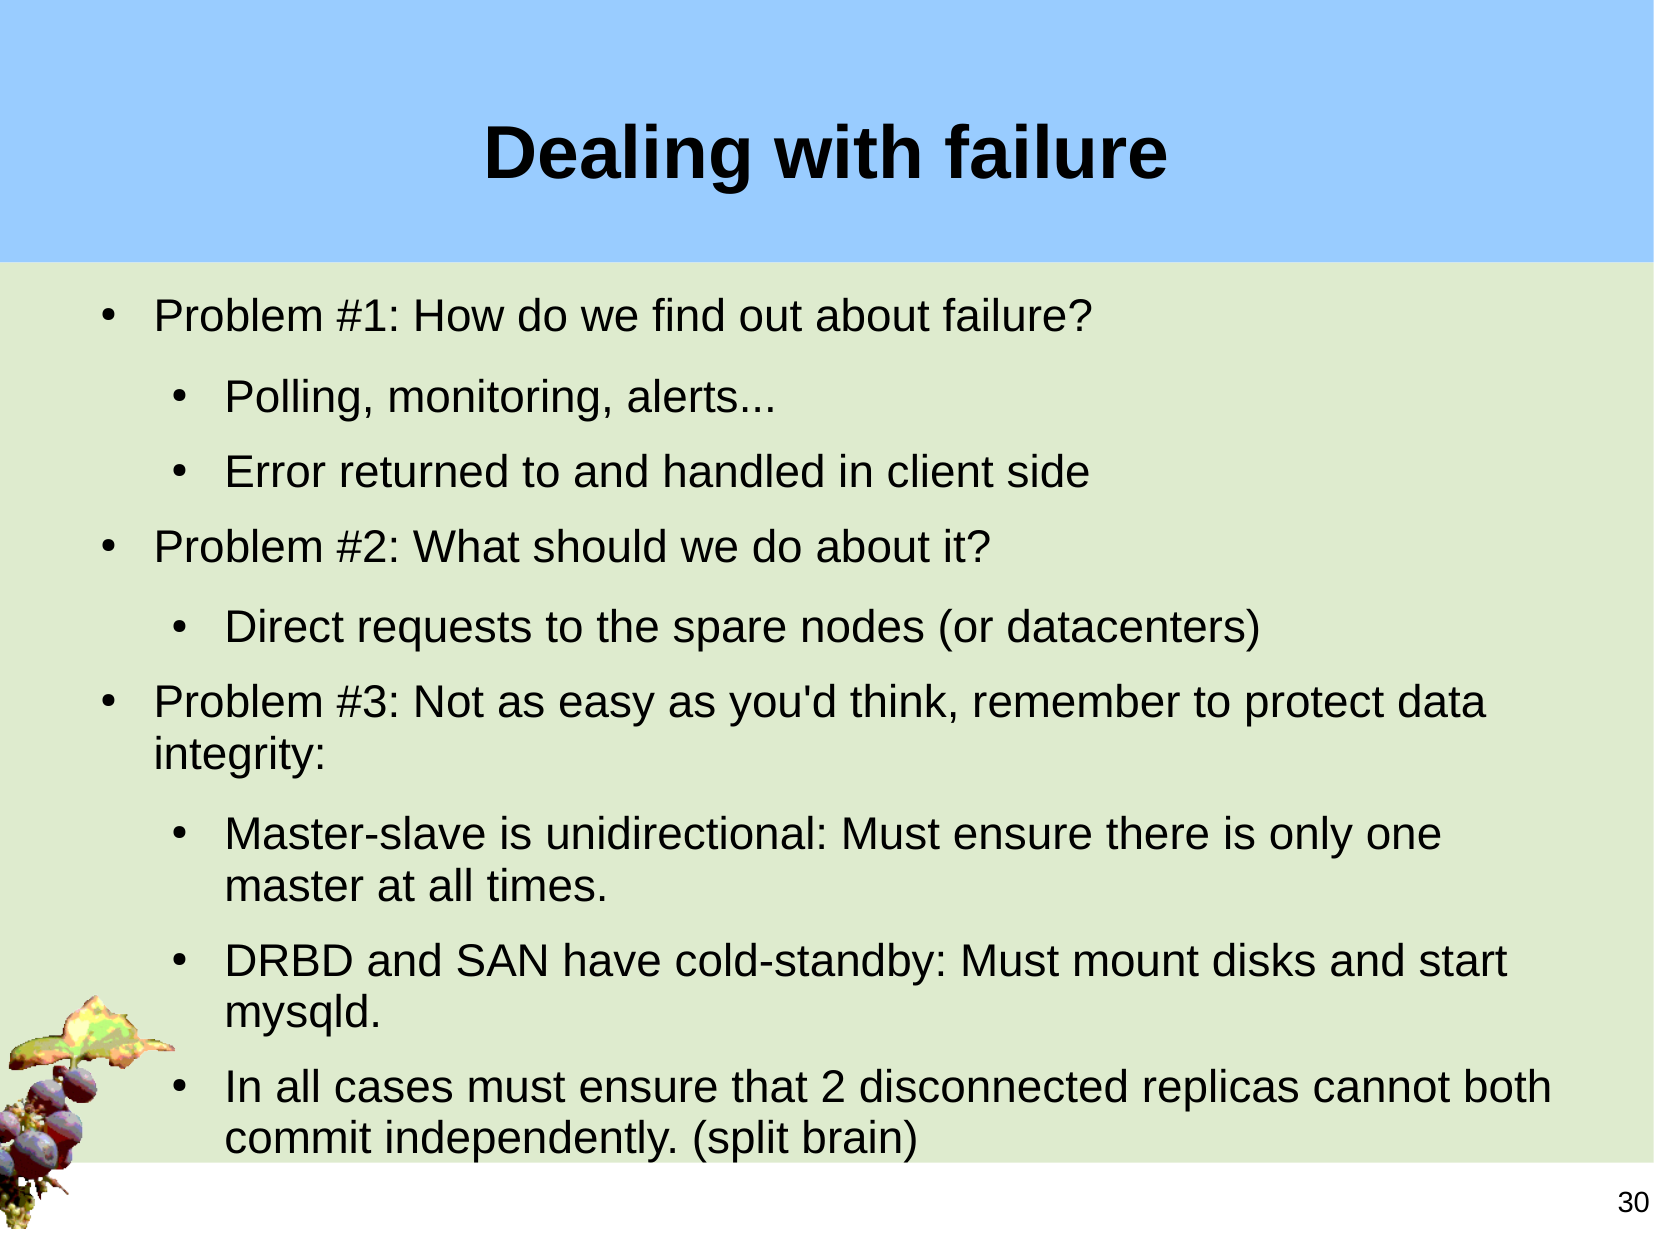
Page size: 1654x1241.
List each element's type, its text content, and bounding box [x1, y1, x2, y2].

picture [0, 990, 188, 1229]
title Dealing with failure [82, 49, 1571, 257]
list Problem #1: How do we find out about failure? Polling, monitoring, alerts... Error returned to and handled in client side Problem #2: What should we do about it? Direct requests to the spare nodes (or datacenters) Problem #3: Not as easy as you'd think, remember to protect data integrity: Master-slave is unidirectional: Must ensure there is only one master at all times. DRBD and SAN have cold-standby: Must mount disks and start mysqld. In all cases must ensure that 2 disconnected replicas cannot both commit independently. (split brain) [82, 290, 1571, 1164]
